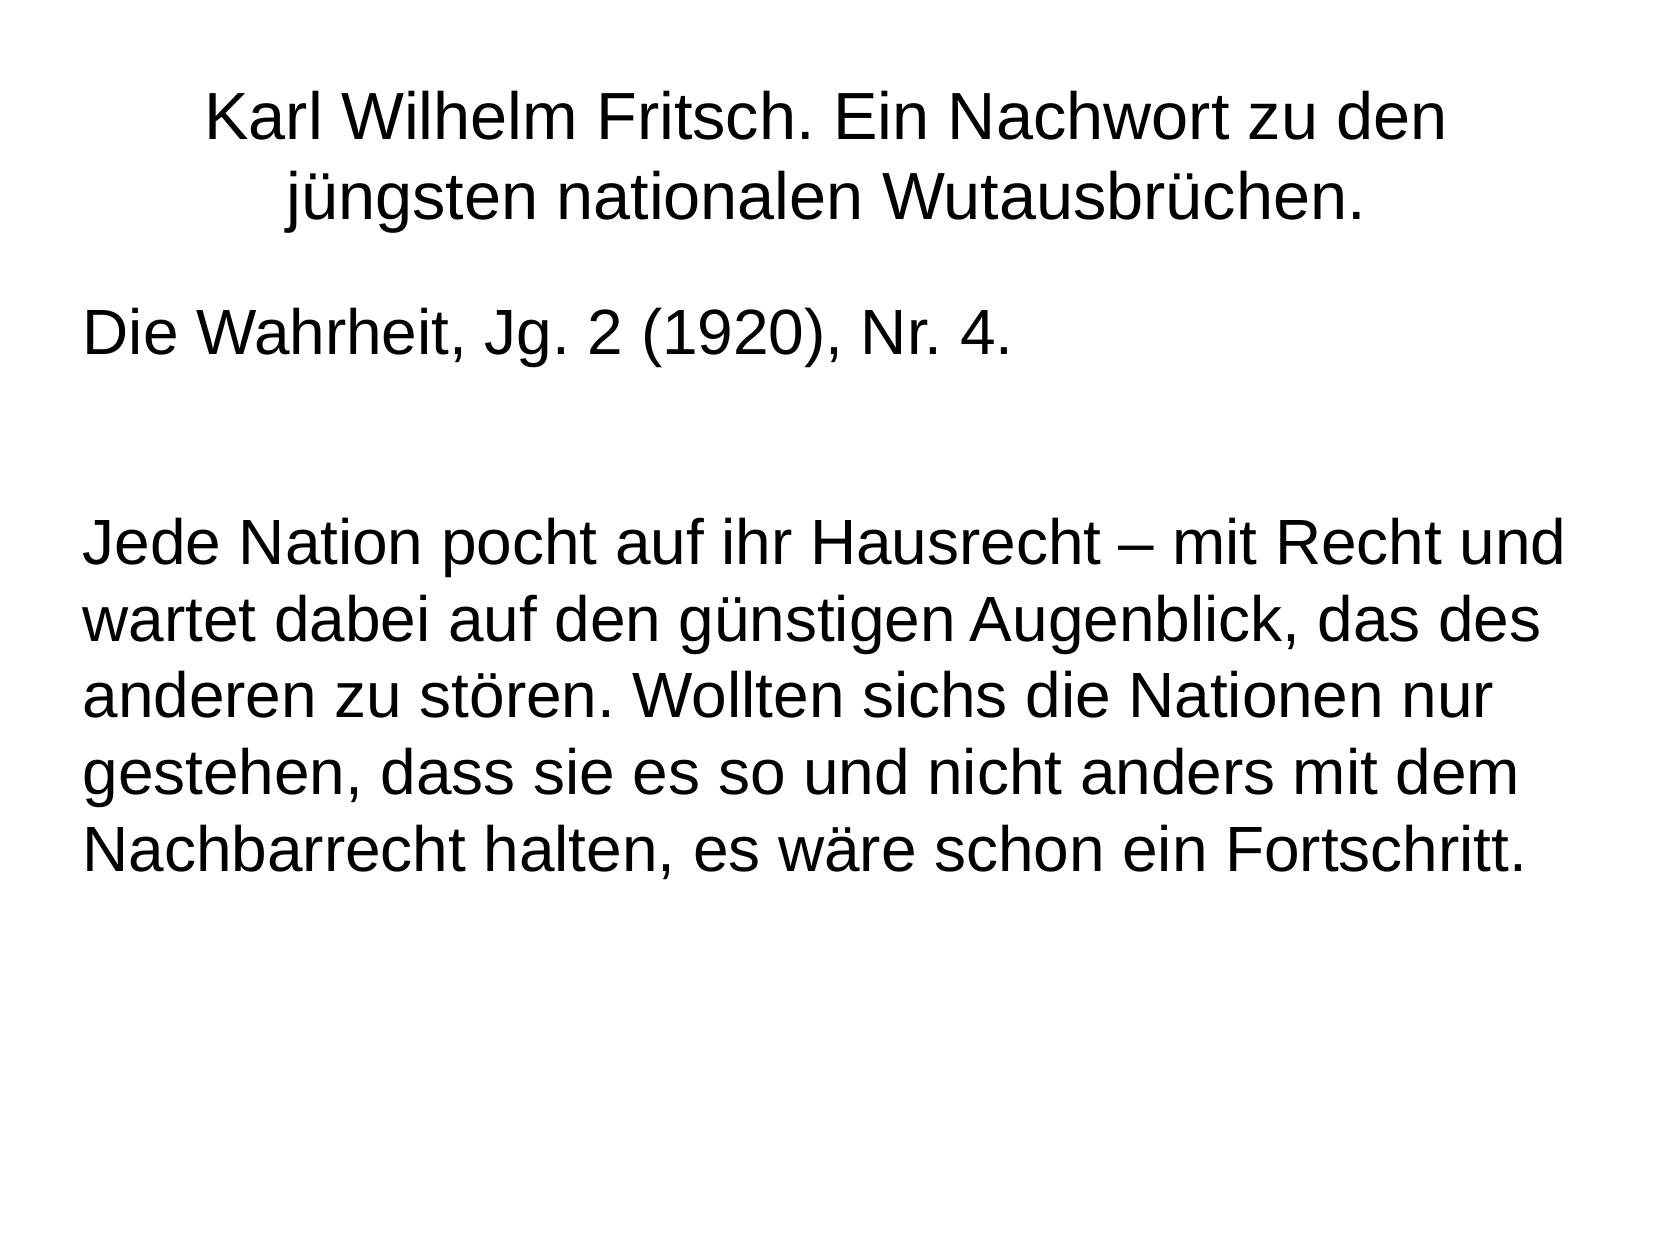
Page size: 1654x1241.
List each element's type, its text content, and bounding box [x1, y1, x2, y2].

list Die Wahrheit, Jg. 2 (1920), Nr. 4. Jede Nation pocht auf ihr Hausrecht – mit Recht und wartet dabei auf den günstigen Augenblick, das des anderen zu stören. Wollten sichs die Nationen nur gestehen, dass sie es so und nicht anders mit dem Nachbarrecht halten, es wäre schon ein Fortschritt. [82, 290, 1571, 1010]
title Karl Wilhelm Fritsch. Ein Nachwort zu den jüngsten nationalen Wutausbrüchen. [82, 49, 1571, 257]
